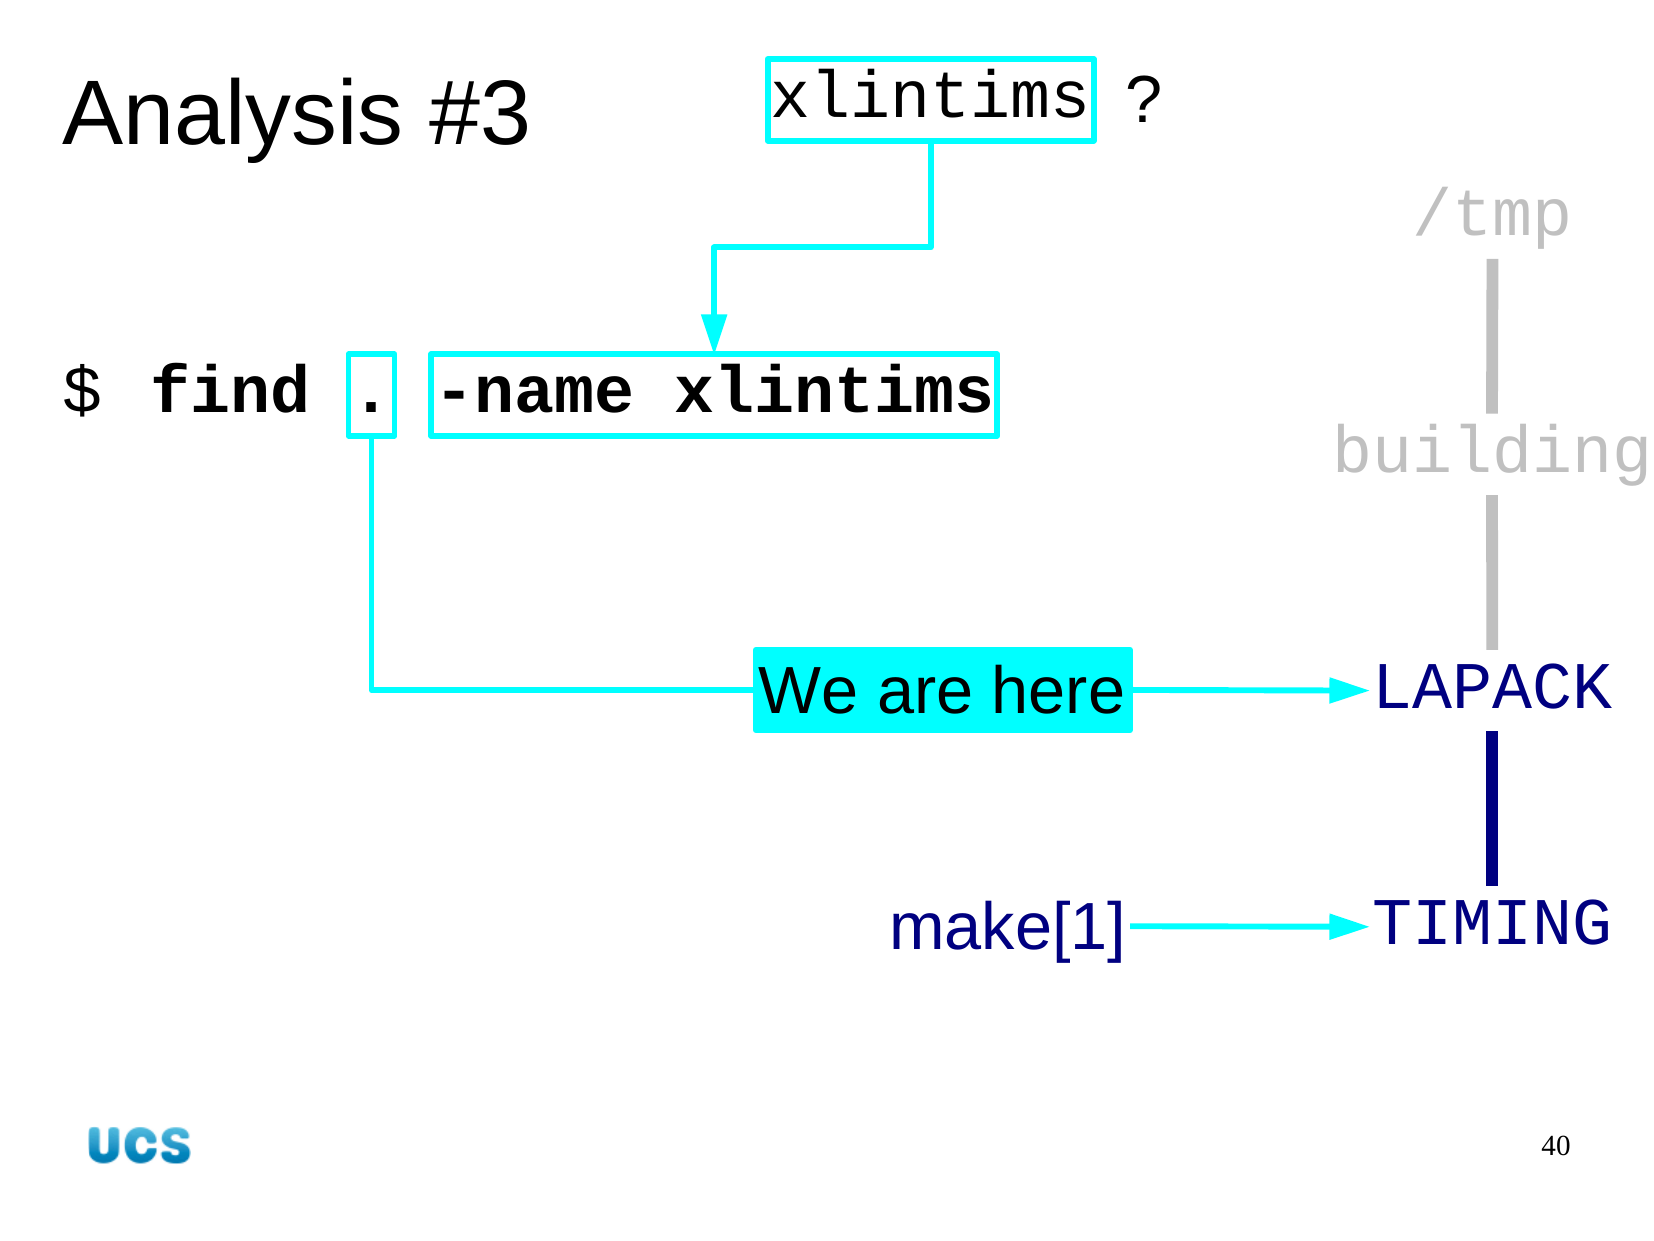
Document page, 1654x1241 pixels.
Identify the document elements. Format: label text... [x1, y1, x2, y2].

text_box Analysis #3 [59, 59, 535, 168]
text_box LAPACK [1369, 649, 1616, 732]
text_box We are here [755, 649, 1130, 731]
text_box $ [59, 354, 106, 436]
picture [88, 1126, 191, 1165]
text_box /tmp [1409, 177, 1576, 259]
text_box find [147, 354, 314, 436]
text_box building [1329, 413, 1654, 496]
text_box -name xlintims [431, 354, 998, 436]
text_box . [348, 354, 395, 436]
text_box ? [1122, 59, 1166, 140]
text_box xlintims [767, 59, 1094, 141]
text_box make[1] [886, 885, 1131, 967]
text_box TIMING [1369, 886, 1616, 968]
